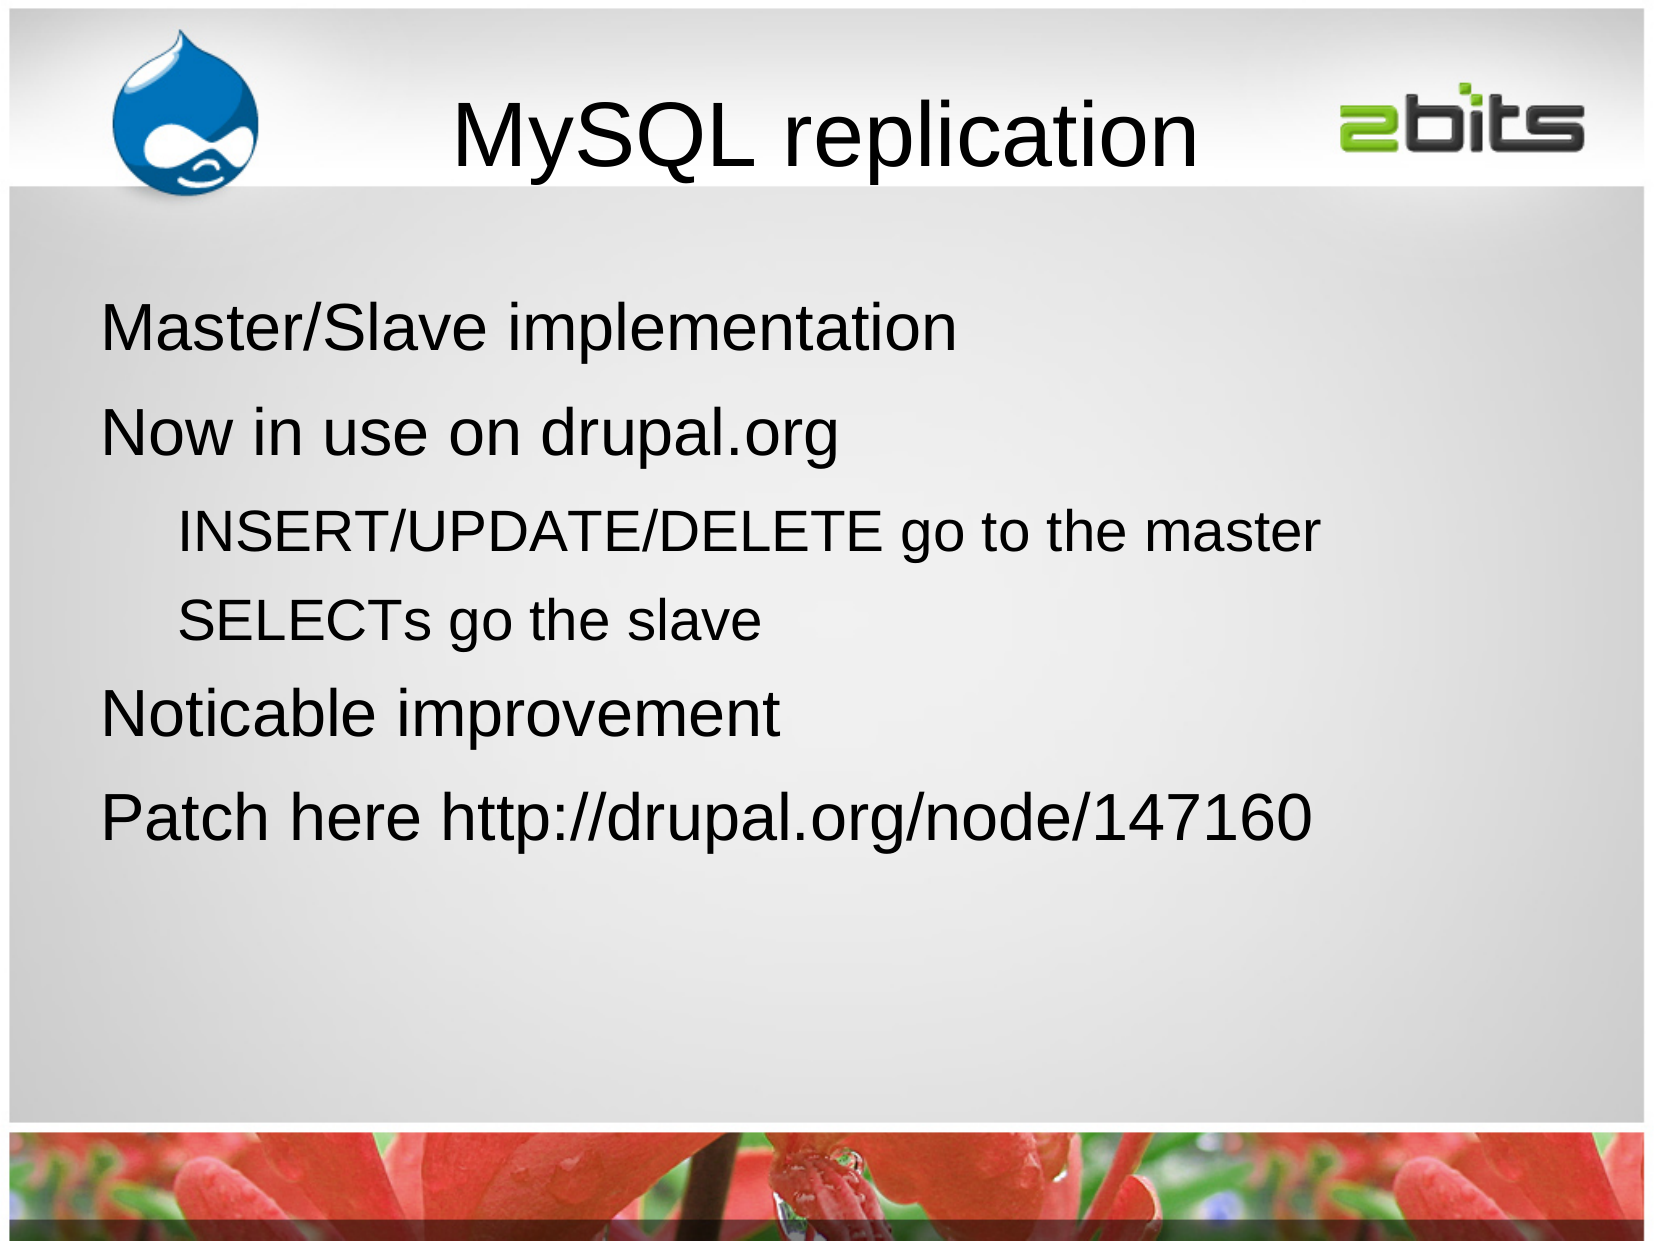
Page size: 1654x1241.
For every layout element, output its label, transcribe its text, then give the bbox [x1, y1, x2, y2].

title MySQL replication [82, 39, 1571, 232]
list Master/Slave implementation Now in use on drupal.org INSERT/UPDATE/DELETE go to the master SELECTs go the slave Noticable improvement Patch here http://drupal.org/node/147160 [82, 290, 1571, 1094]
picture [0, 0, 1654, 1241]
